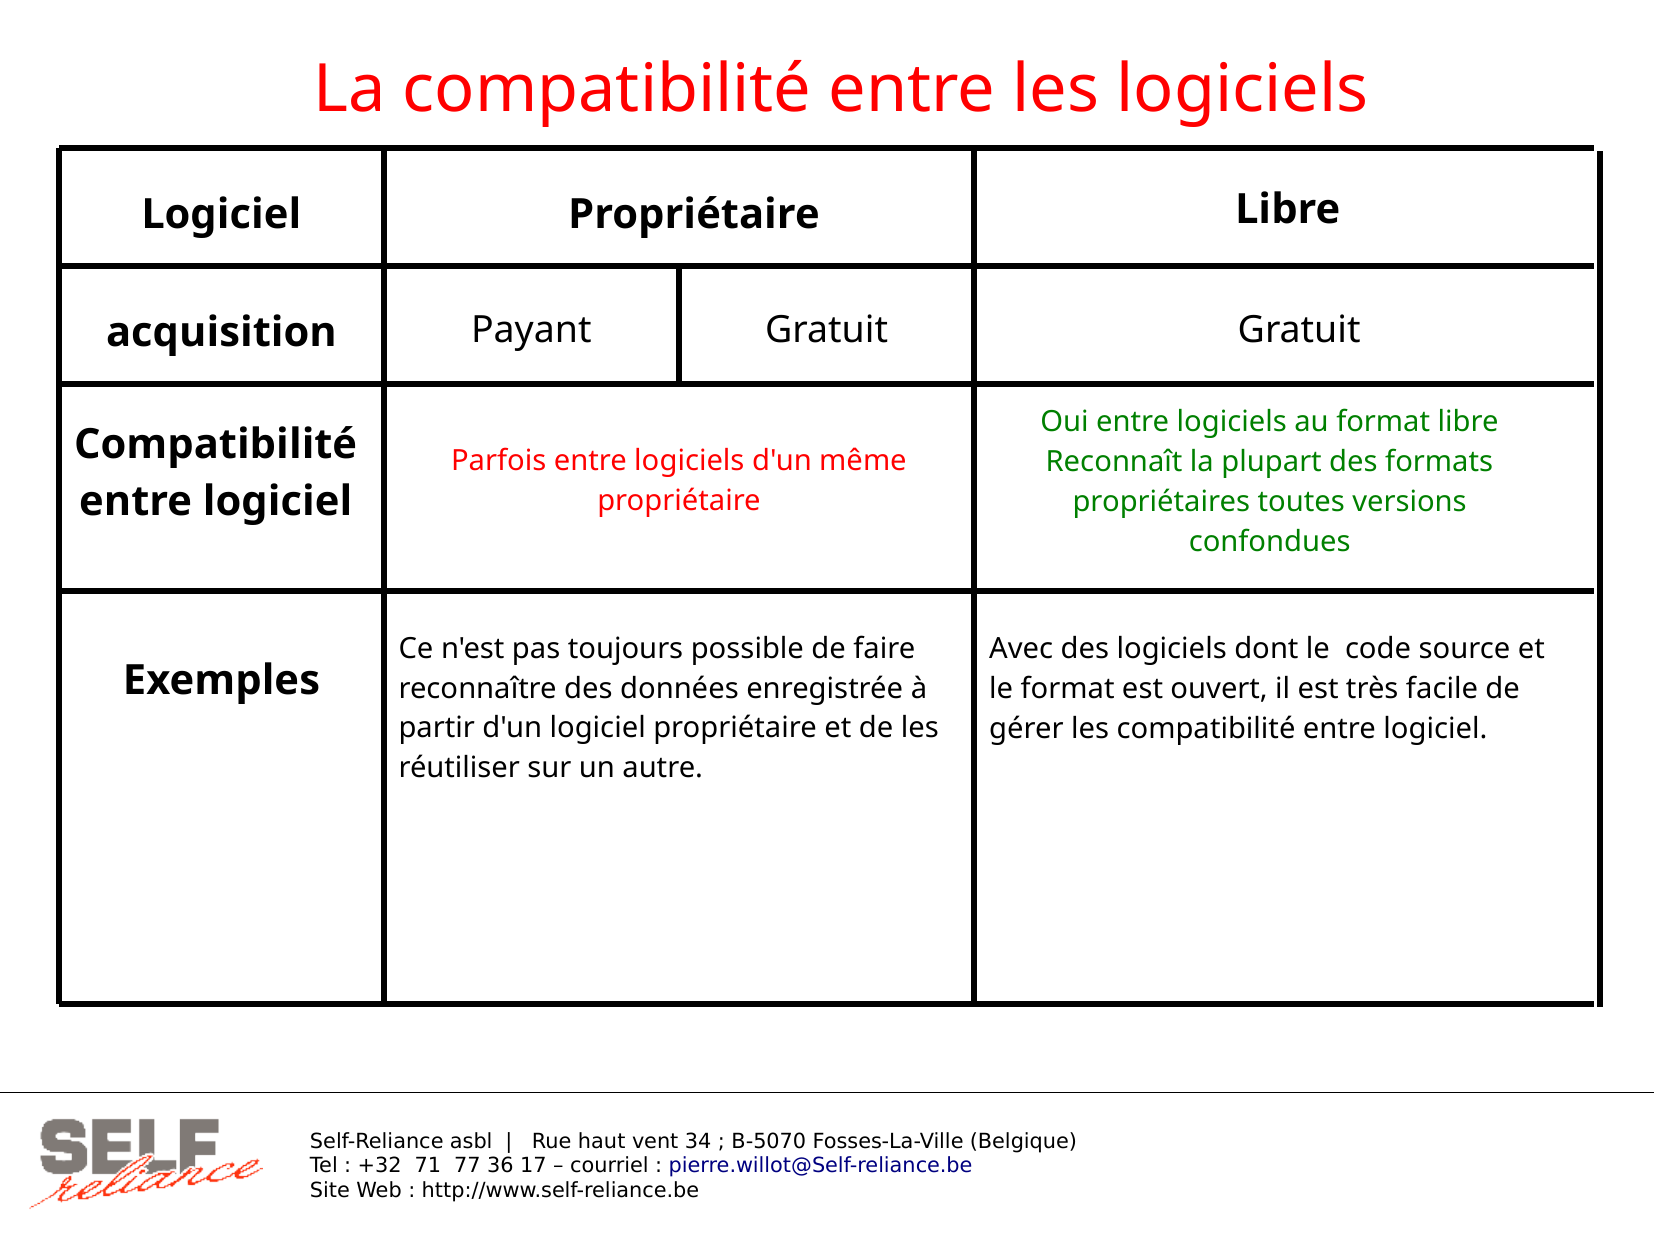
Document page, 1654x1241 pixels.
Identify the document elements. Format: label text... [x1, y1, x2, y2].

text_box Oui entre logiciels au format libre Reconnaît la plupart des formats propriétaires toutes versions confondues [974, 393, 1565, 562]
text_box Ce n'est pas toujours possible de faire reconnaître des données enregistrée à partir d'un logiciel propriétaire et de les réutiliser sur un autre. [383, 619, 975, 886]
text_box La compatibilité entre les logiciels [88, 29, 1595, 166]
text_box Gratuit [708, 295, 945, 375]
text_box acquisition [59, 291, 384, 384]
text_box Payant [413, 295, 650, 375]
text_box Avec des logiciels dont le code source et le format est ouvert, il est très facile de gérer les compatibilité entre logiciel. [974, 620, 1565, 877]
text_box Logiciel [59, 173, 384, 266]
text_box Exemples [59, 639, 383, 732]
text_box Propriétaire [442, 173, 945, 266]
text_box Compatibilité entre logiciel [38, 403, 394, 568]
text_box Gratuit [1181, 295, 1418, 375]
picture [28, 1116, 263, 1214]
text_box Parfois entre logiciels d'un même propriétaire [383, 392, 975, 562]
text_box Self-Reliance asbl | Rue haut vent 34 ; B-5070 Fosses-La-Ville (Belgique) Tel : +32 71 77 36 17 – courriel : pierre.willot@Self-reliance.be Site Web : http://www.self-reliance.be [295, 1122, 1388, 1210]
text_box Libre [1036, 168, 1539, 261]
